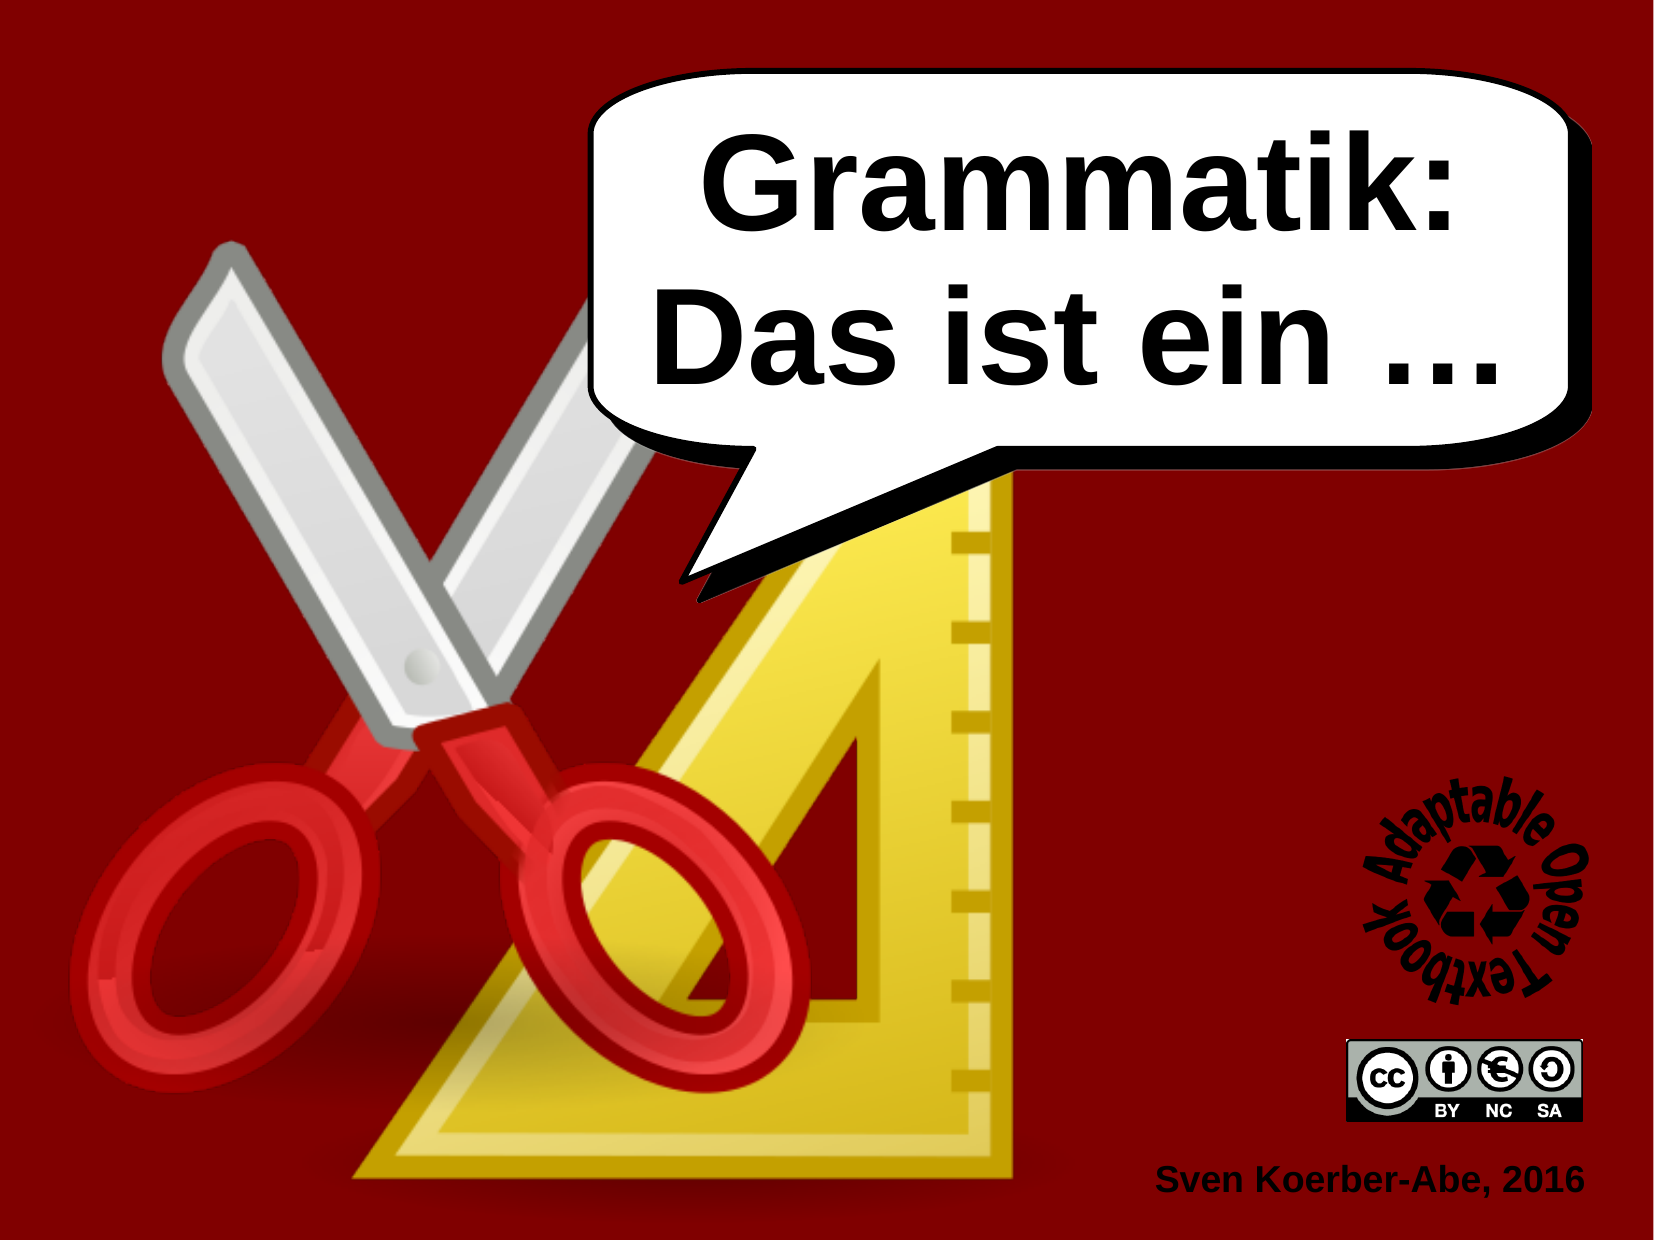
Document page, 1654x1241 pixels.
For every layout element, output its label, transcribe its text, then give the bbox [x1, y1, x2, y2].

picture [5, 171, 1081, 1241]
picture [1358, 773, 1595, 1010]
picture [1346, 1039, 1583, 1123]
text_box Grammatik: Das ist ein … [590, 70, 1571, 582]
text_box Sven Koerber-Abe, 2016 [1116, 1151, 1625, 1211]
